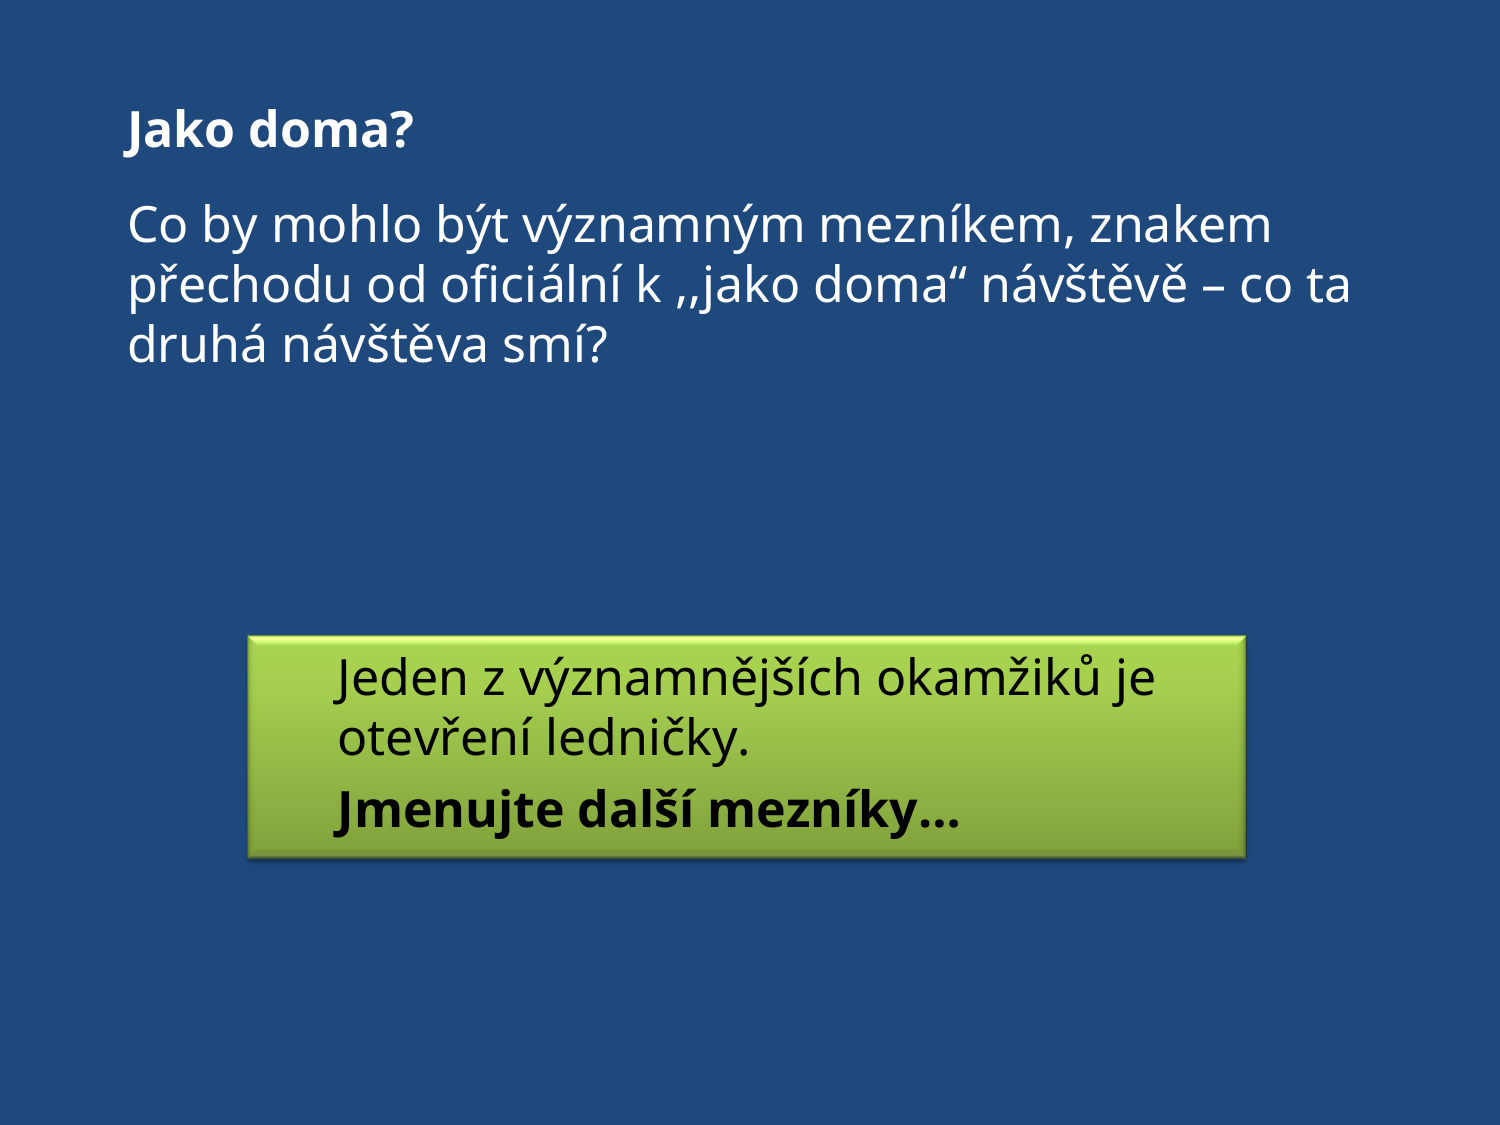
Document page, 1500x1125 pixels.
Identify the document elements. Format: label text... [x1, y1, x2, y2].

title Jako doma? Co by mohlo být významným mezníkem, znakem přechodu od oficiální k ,,jako doma“ návštěvě – co ta druhá návštěva smí? [112, 89, 1388, 610]
picture [239, 623, 1255, 871]
text_box Jeden z významnějších okamžiků je otevření ledničky. Jmenujte další mezníky… [248, 637, 1247, 858]
